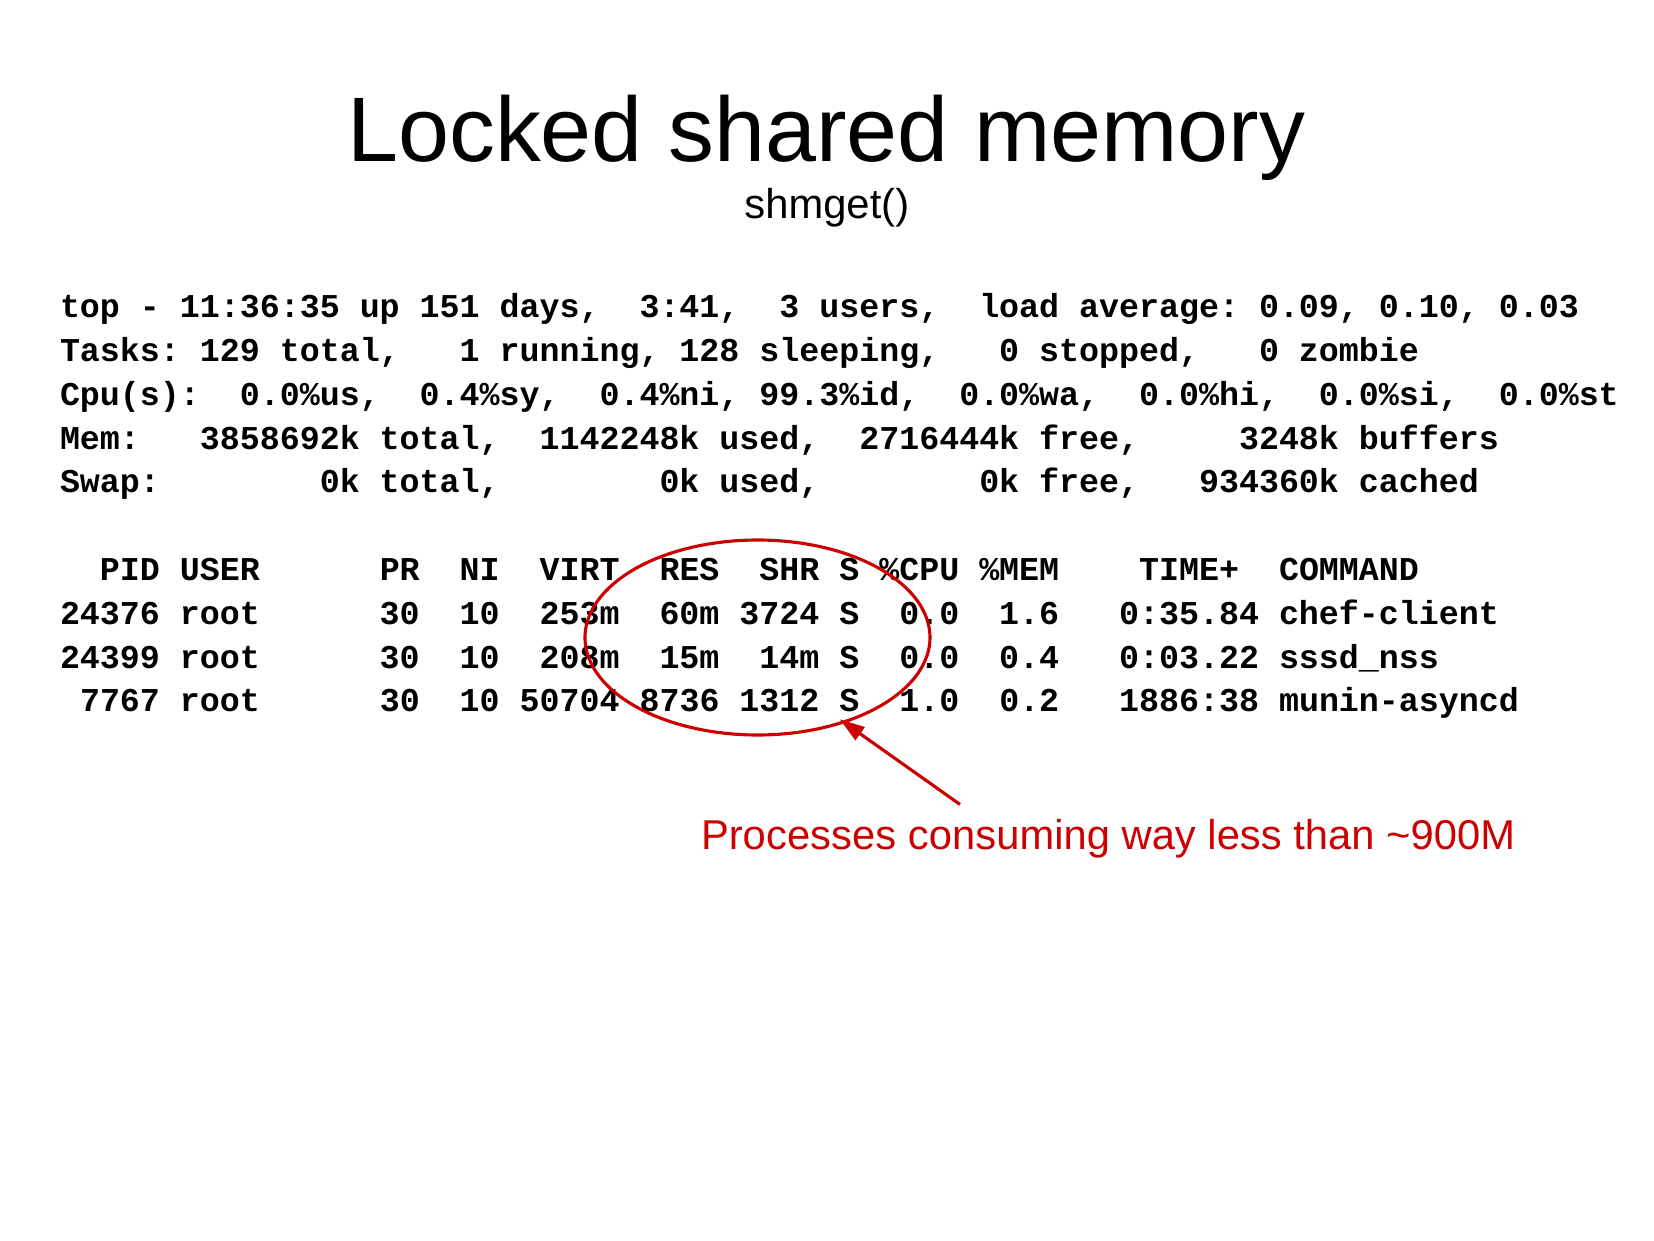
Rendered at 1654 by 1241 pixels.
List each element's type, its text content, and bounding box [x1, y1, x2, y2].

text_box Processes consuming way less than ~900M [686, 804, 1531, 867]
list top - 11:36:35 up 151 days, 3:41, 3 users, load average: 0.09, 0.10, 0.03 Tasks: 129 total, 1 running, 128 sleeping, 0 stopped, 0 zombie Cpu(s): 0.0%us, 0.4%sy, 0.4%ni, 99.3%id, 0.0%wa, 0.0%hi, 0.0%si, 0.0%st Mem: 3858692k total, 1142248k used, 2716444k free, 3248k buffers Swap: 0k total, 0k used, 0k free, 934360k cached PID USER PR NI VIRT RES SHR S %CPU %MEM TIME+ COMMAND 24376 root 30 10 253m 60m 3724 S 0.0 1.6 0:35.84 chef-client 24399 root 30 10 208m 15m 14m S 0.0 0.4 0:03.22 sssd_nss 7767 root 30 10 50704 8736 1312 S 1.0 0.2 1886:38 munin-asyncd [60, 290, 1636, 720]
title Locked shared memory shmget() [82, 49, 1571, 257]
list top - 11:36:35 up 151 days, 3:41, 3 users, load average: 0.09, 0.10, 0.03 Tasks: 129 total, 1 running, 128 sleeping, 0 stopped, 0 zombie Cpu(s): 0.0%us, 0.4%sy, 0.4%ni, 99.3%id, 0.0%wa, 0.0%hi, 0.0%si, 0.0%st Mem: 3858692k total, 1142248k used, 2716444k free, 3248k buffers Swap: 0k total, 0k used, 0k free, 934360k cached PID USER PR NI VIRT RES SHR S %CPU %MEM TIME+ COMMAND 24376 root 30 10 253m 60m 3724 S 0.0 1.6 0:35.84 chef-client 24399 root 30 10 208m 15m 14m S 0.0 0.4 0:03.22 sssd_nss 7767 root 30 10 50704 8736 1312 S 1.0 0.2 1886:38 munin-asyncd [587, 542, 928, 720]
